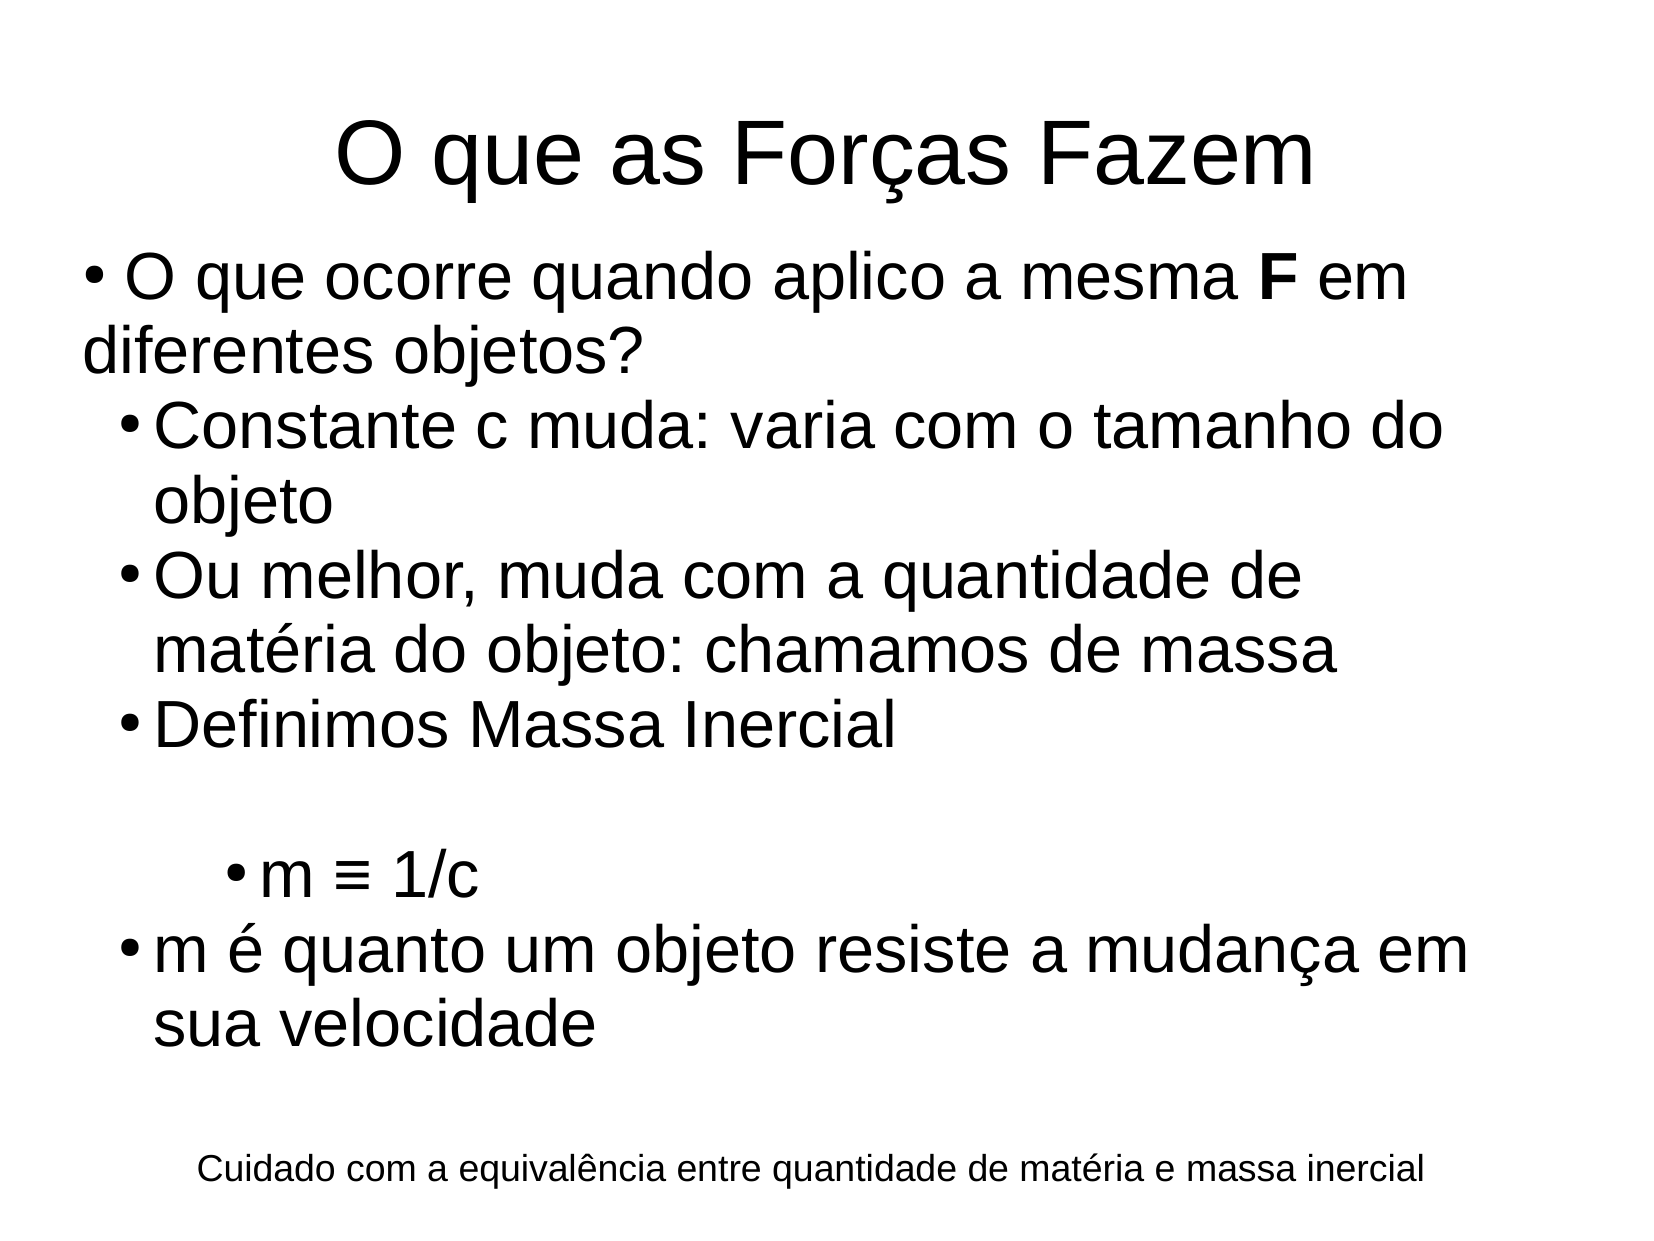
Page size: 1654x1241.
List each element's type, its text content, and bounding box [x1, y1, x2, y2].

title O que as Forças Fazem [82, 49, 1571, 257]
text_box Cuidado com a equivalência entre quantidade de matéria e massa inercial [181, 1140, 1444, 1198]
subtitle O que ocorre quando aplico a mesma F em diferentes objetos? Constante c muda: varia com o tamanho do objeto Ou melhor, muda com a quantidade de matéria do objeto: chamamos de massa Definimos Massa Inercial m ≡ 1/c m é quanto um objeto resiste a mudança em sua velocidade [82, 238, 1538, 1062]
